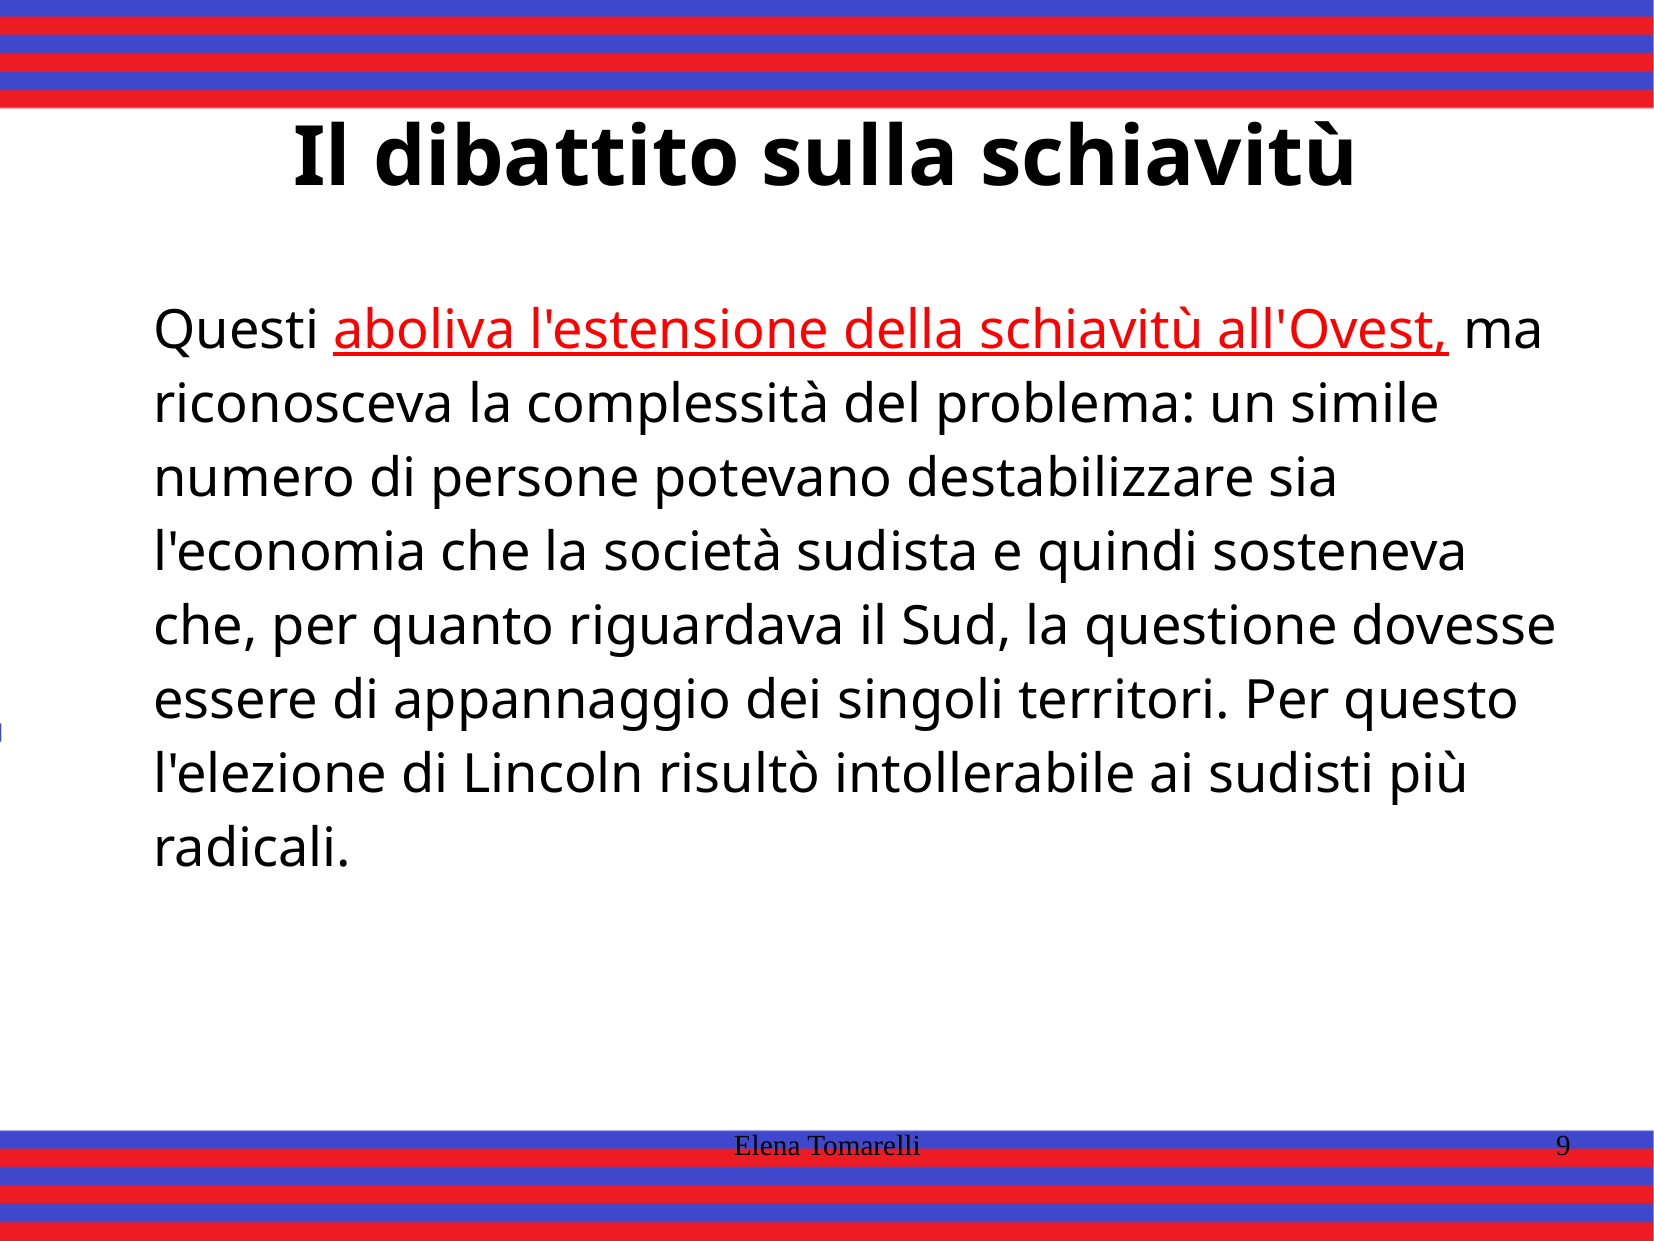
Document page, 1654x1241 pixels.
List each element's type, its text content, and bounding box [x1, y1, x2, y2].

picture [0, 0, 1654, 1241]
title Il dibattito sulla schiavitù [82, 49, 1571, 257]
list Questi aboliva l'estensione della schiavitù all'Ovest, ma riconosceva la complessità del problema: un simile numero di persone potevano destabilizzare sia l'economia che la società sudista e quindi sosteneva che, per quanto riguardava il Sud, la questione dovesse essere di appannaggio dei singoli territori. Per questo l'elezione di Lincoln risultò intollerabile ai sudisti più radicali. [82, 290, 1571, 1094]
